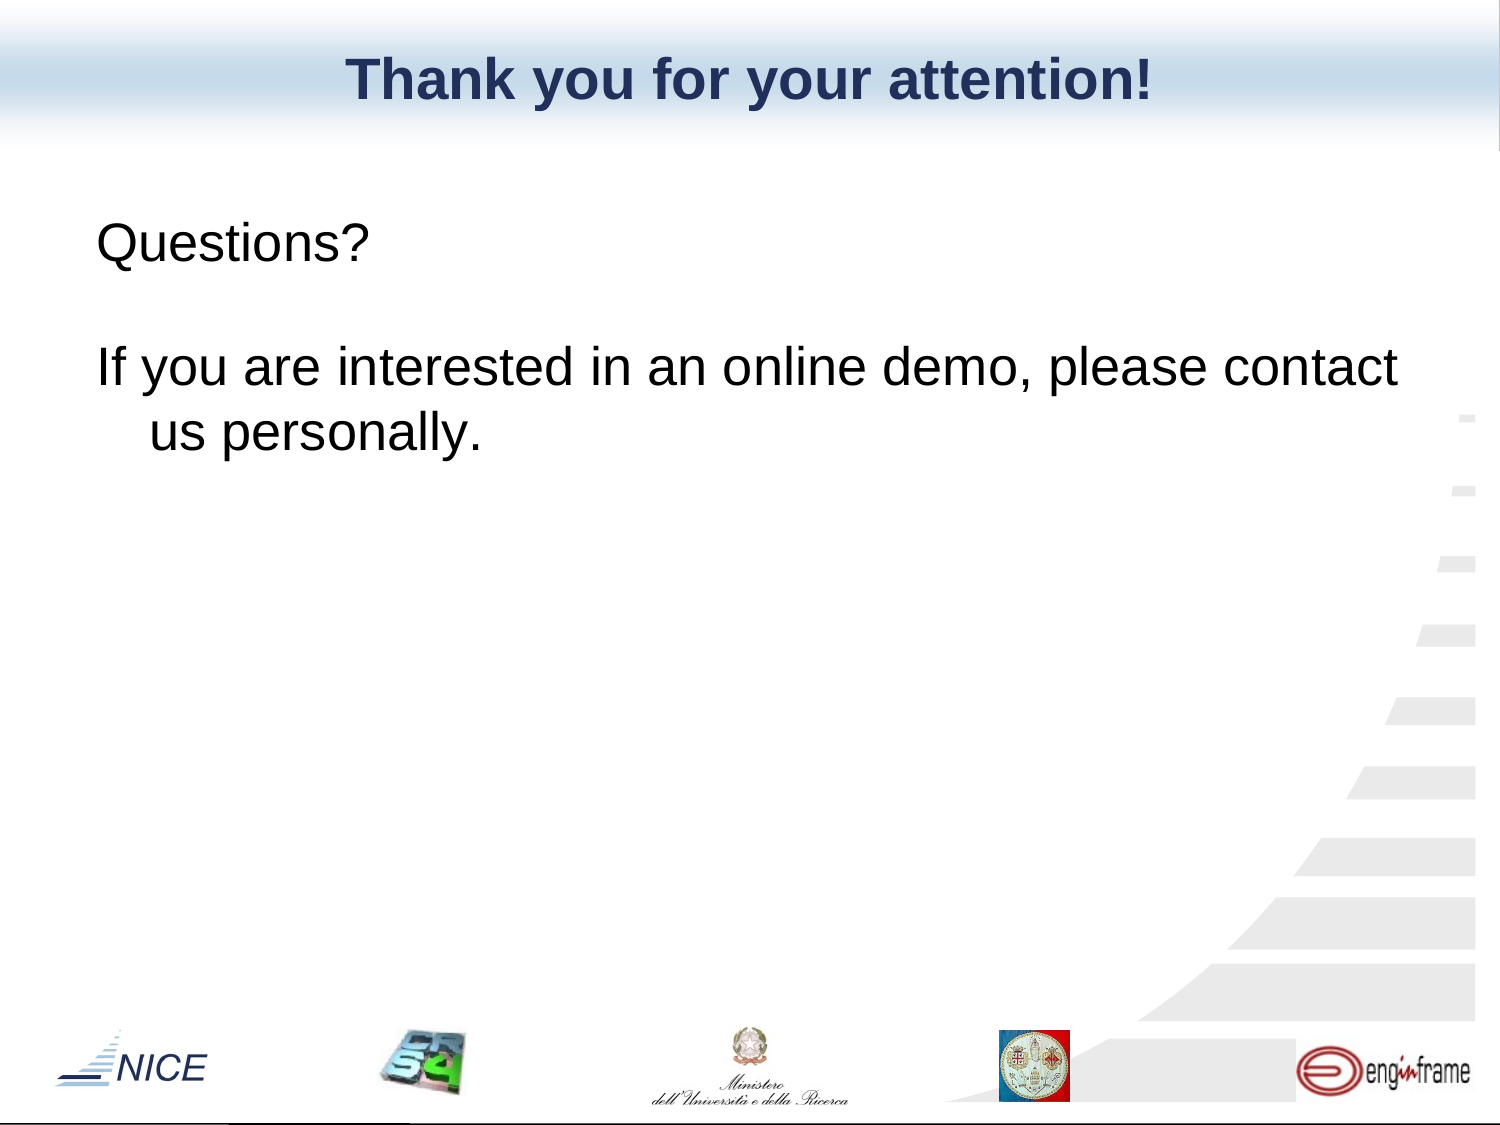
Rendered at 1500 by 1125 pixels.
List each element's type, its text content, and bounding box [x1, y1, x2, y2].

text_box Thank you for your attention! [1, 1, 1499, 152]
picture [0, 0, 1500, 153]
picture [377, 1028, 467, 1096]
picture [652, 1027, 848, 1105]
picture [1296, 1035, 1477, 1104]
picture [999, 1092, 1011, 1102]
picture [999, 1030, 1070, 1102]
text_box Questions? If you are interested in an online demo, please contact us personally. [81, 199, 1419, 491]
